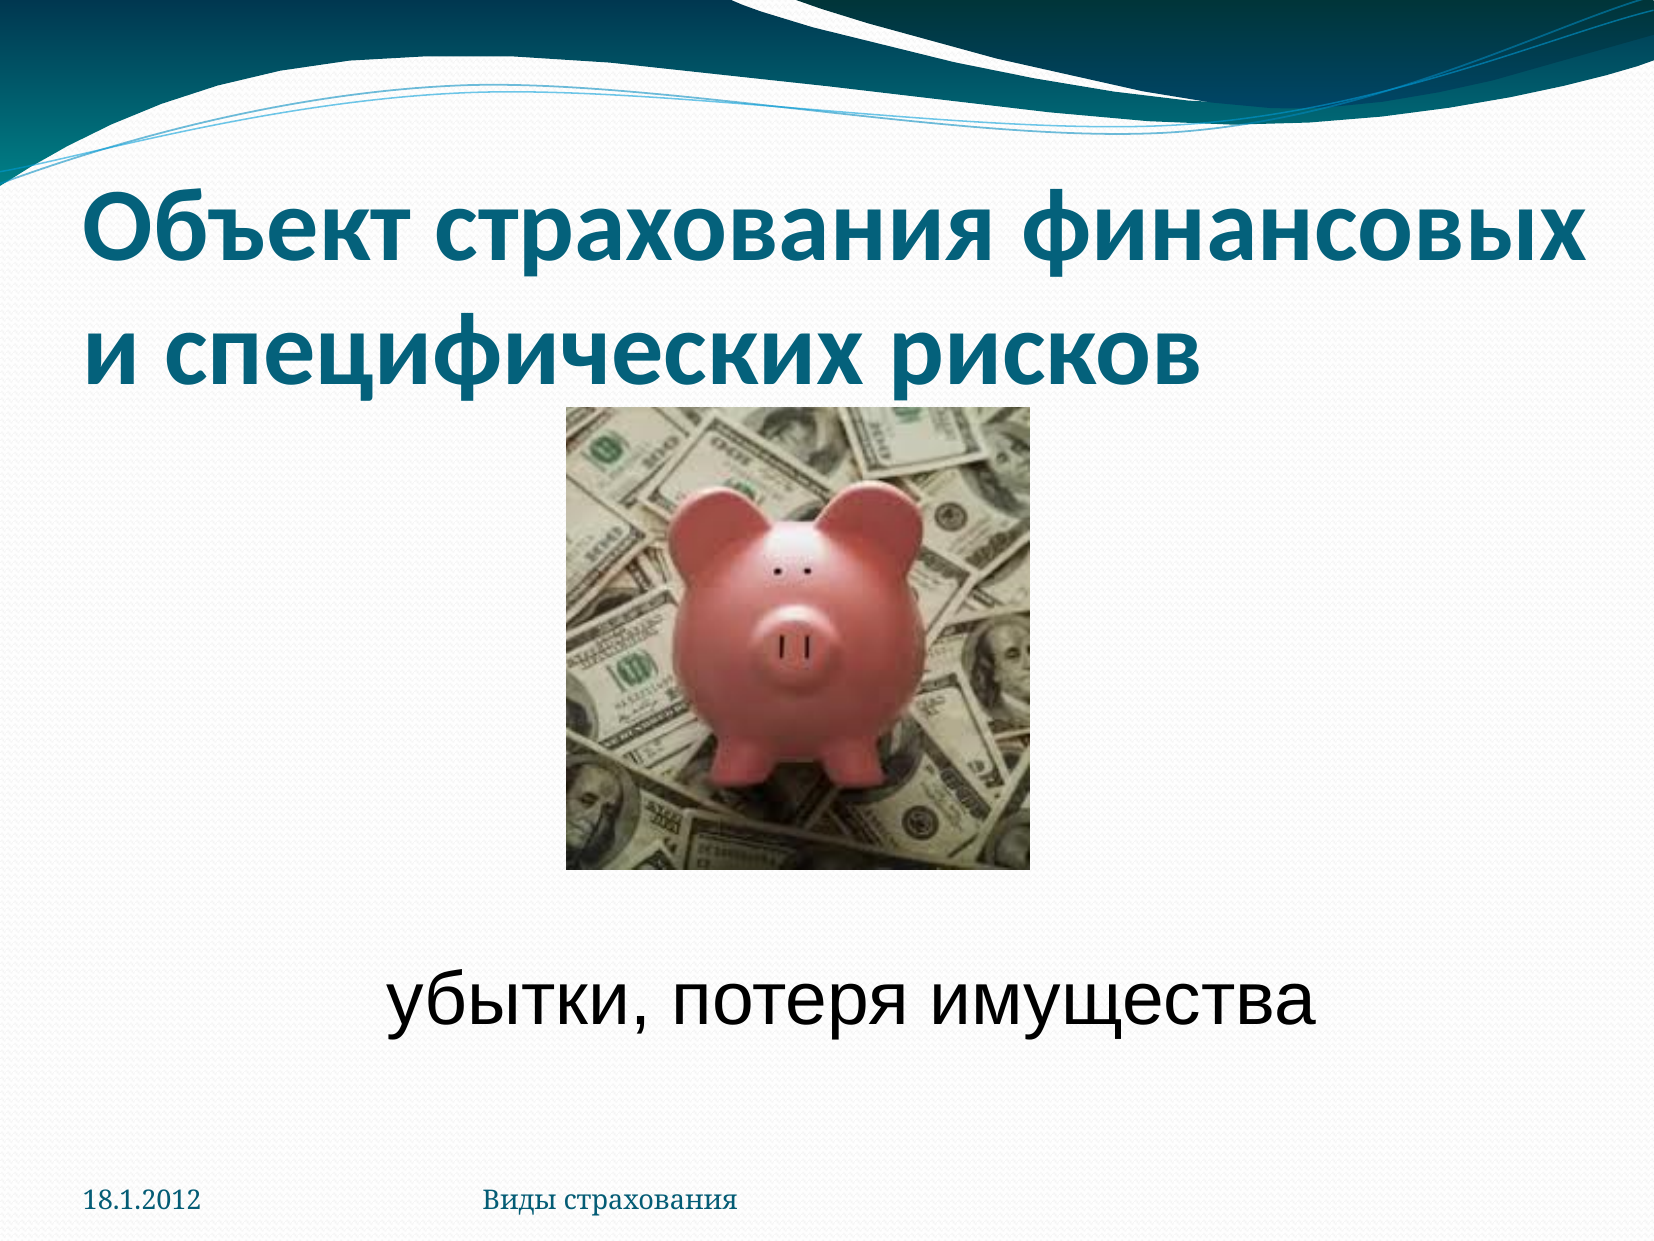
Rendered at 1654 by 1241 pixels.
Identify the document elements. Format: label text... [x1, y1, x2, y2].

picture [566, 407, 1030, 870]
list убытки, потеря имущества [0, 832, 1654, 1164]
title Oбъект страхования финансовых и специфических рисков [82, 147, 1654, 355]
text_box 18.1.2012 [82, 1164, 469, 1216]
text_box Виды страхования [482, 1164, 1089, 1216]
